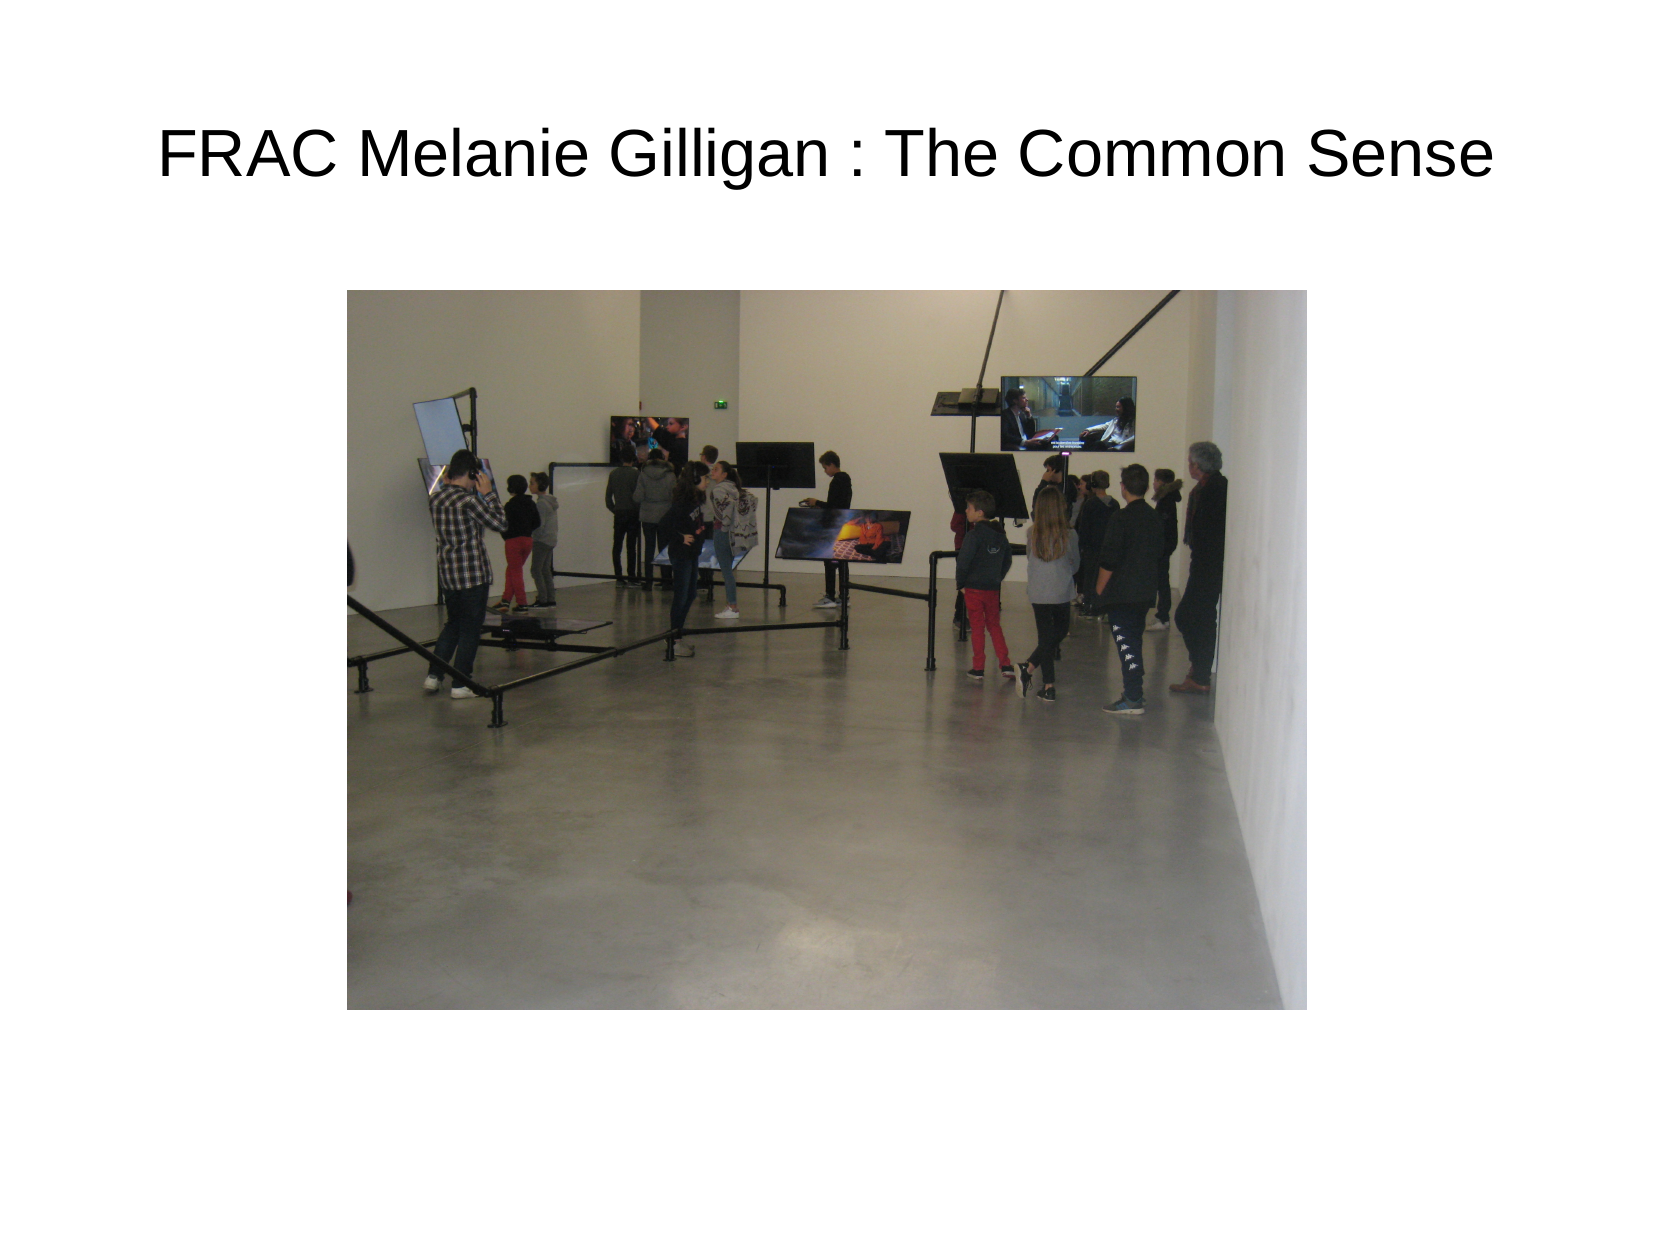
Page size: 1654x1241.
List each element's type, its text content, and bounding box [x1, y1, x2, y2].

picture [347, 290, 1307, 1010]
title FRAC Melanie Gilligan : The Common Sense [82, 49, 1571, 257]
